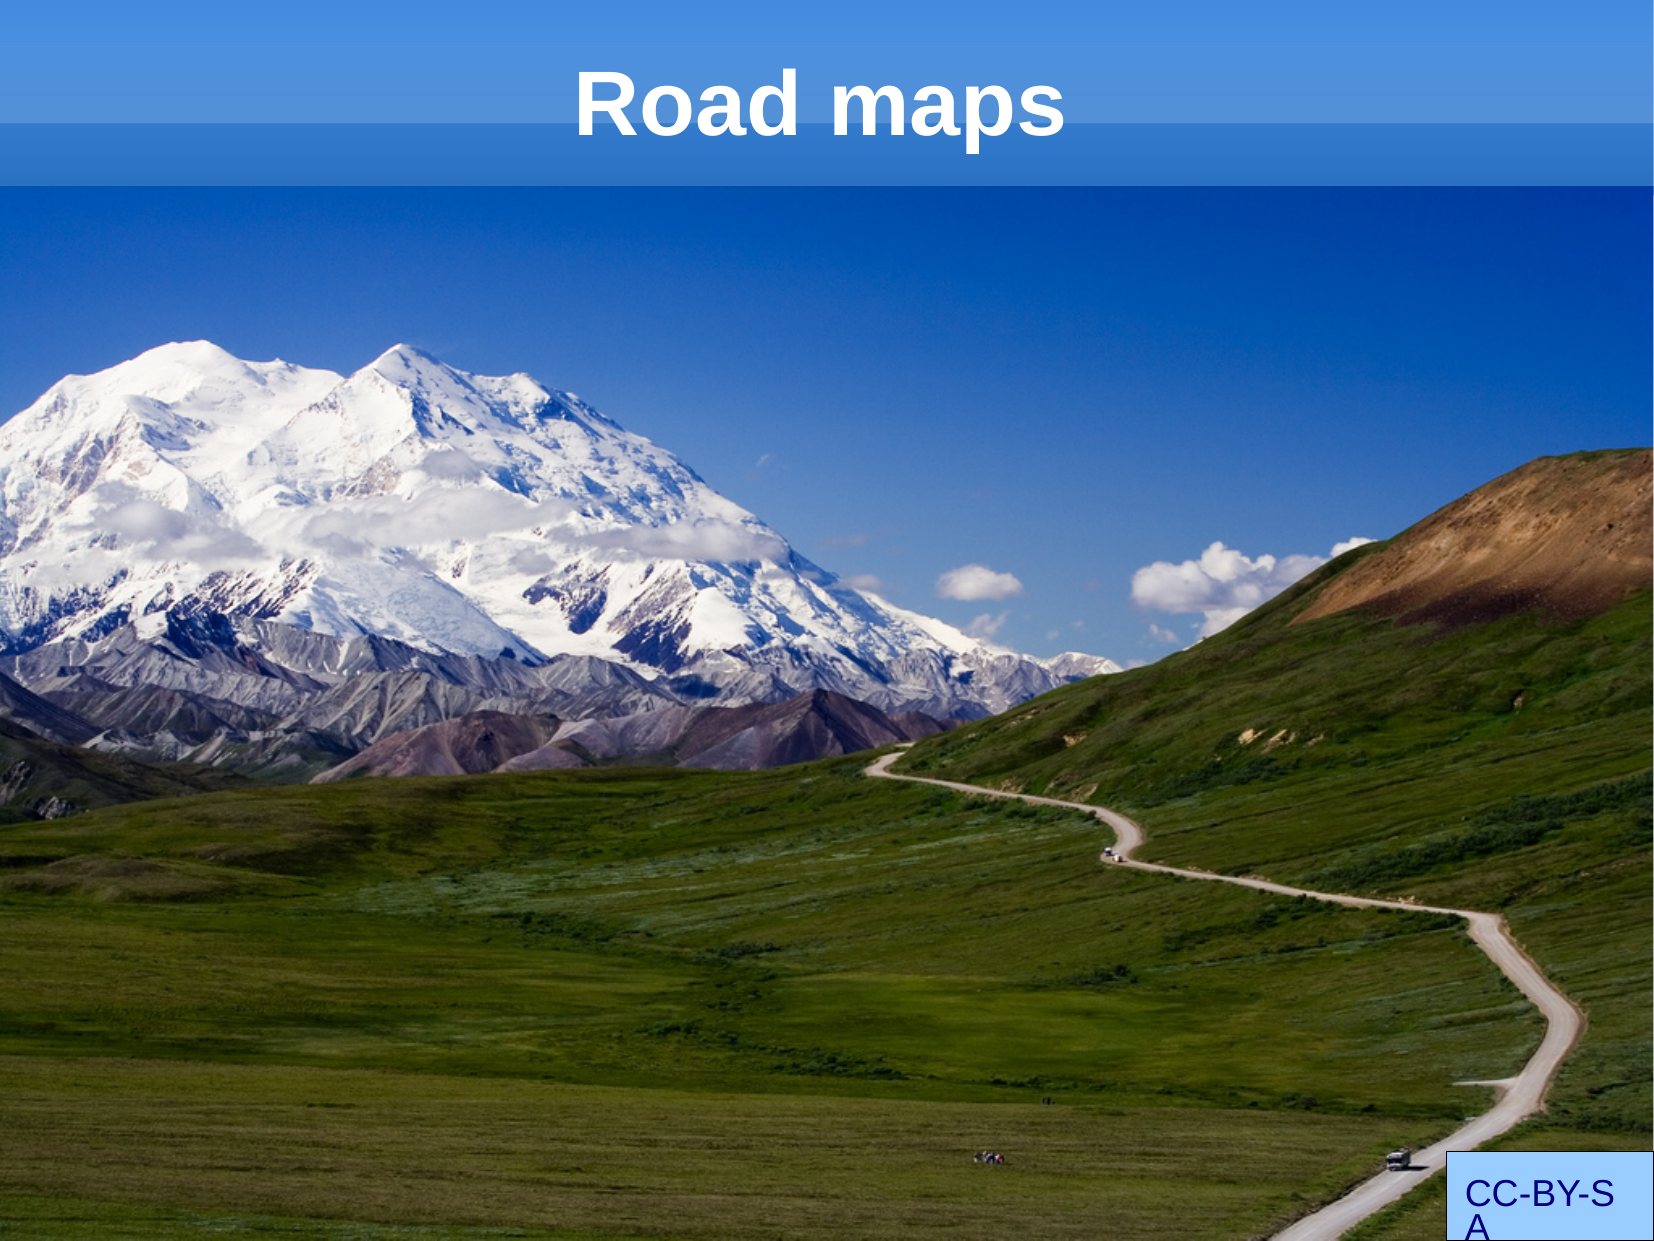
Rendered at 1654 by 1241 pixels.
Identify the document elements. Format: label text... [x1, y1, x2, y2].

picture [0, 0, 1654, 1241]
title Road maps [76, 0, 1565, 208]
text_box CC-BY-SA [1450, 1164, 1654, 1241]
text_box [1446, 1151, 1654, 1241]
